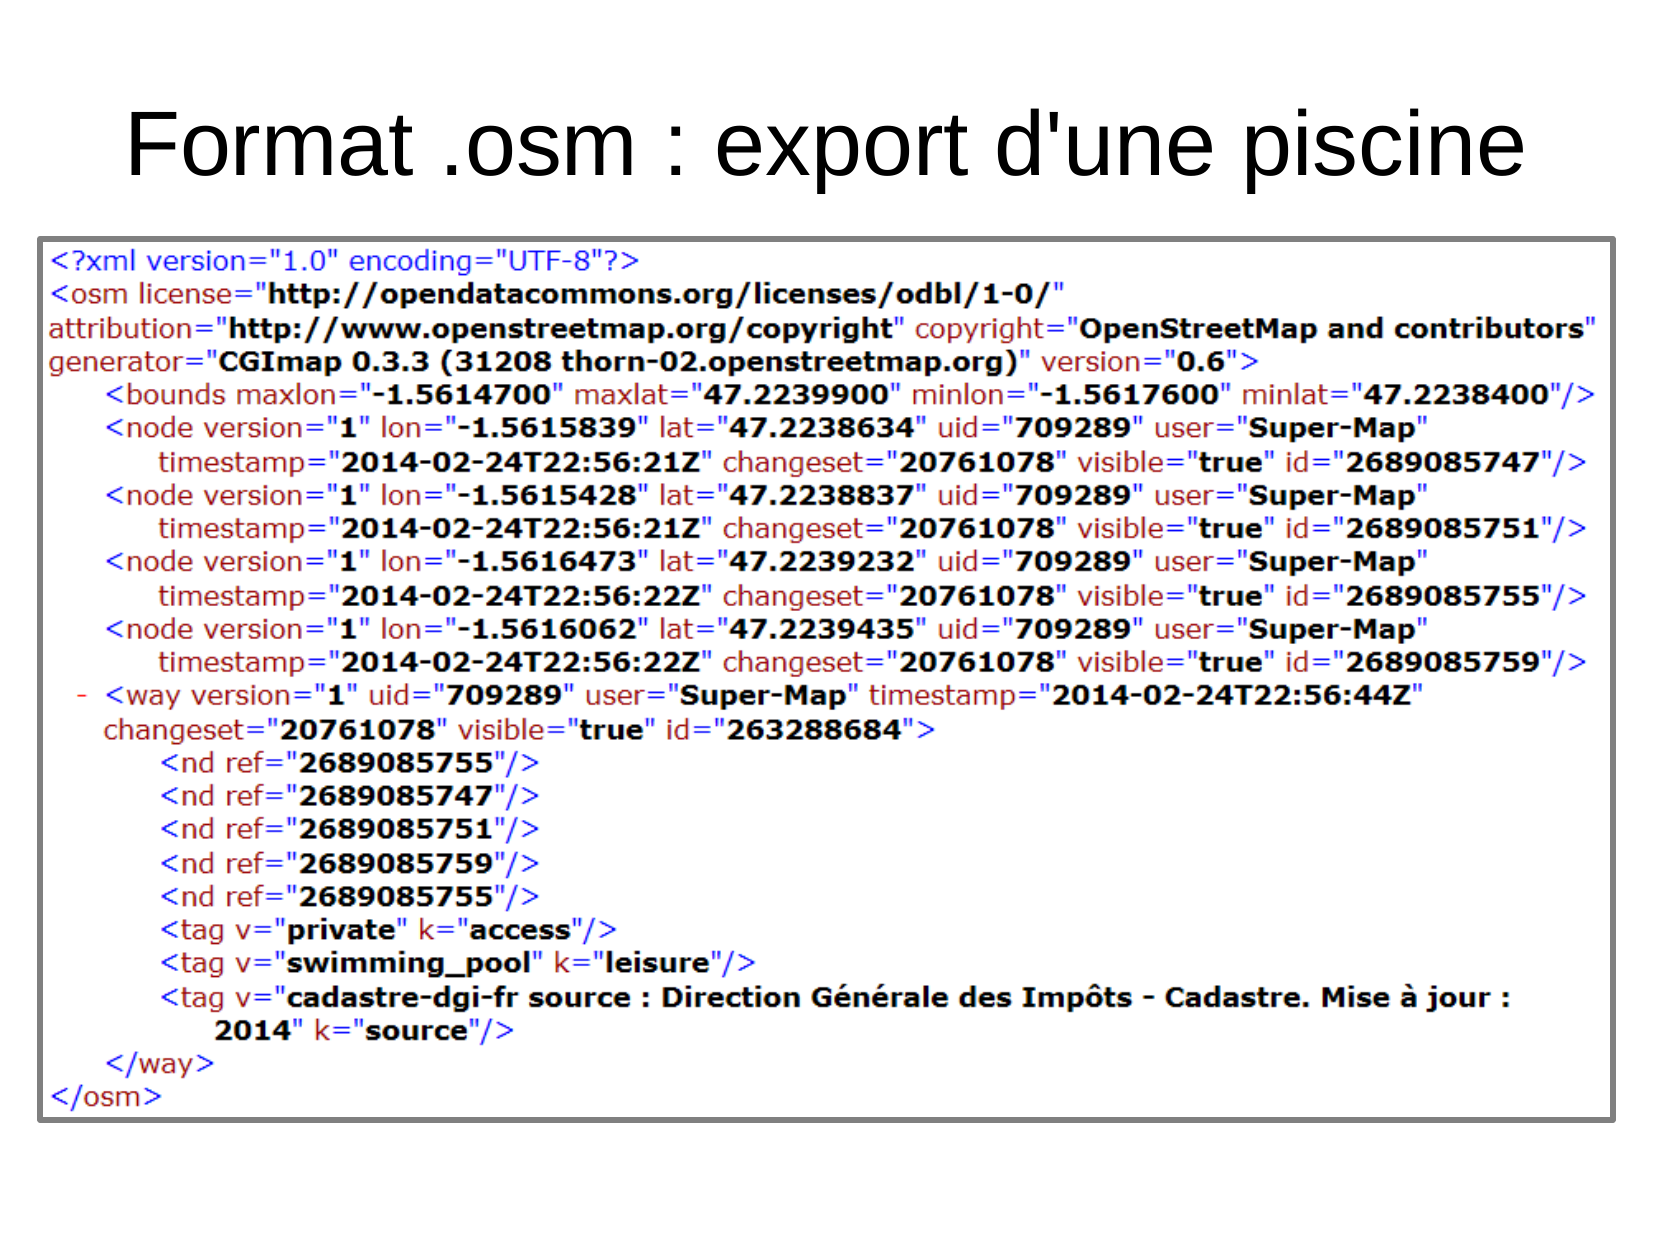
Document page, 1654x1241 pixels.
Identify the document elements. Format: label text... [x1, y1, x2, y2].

picture [43, 241, 1610, 1118]
title Format .osm : export d'une piscine [82, 49, 1571, 236]
